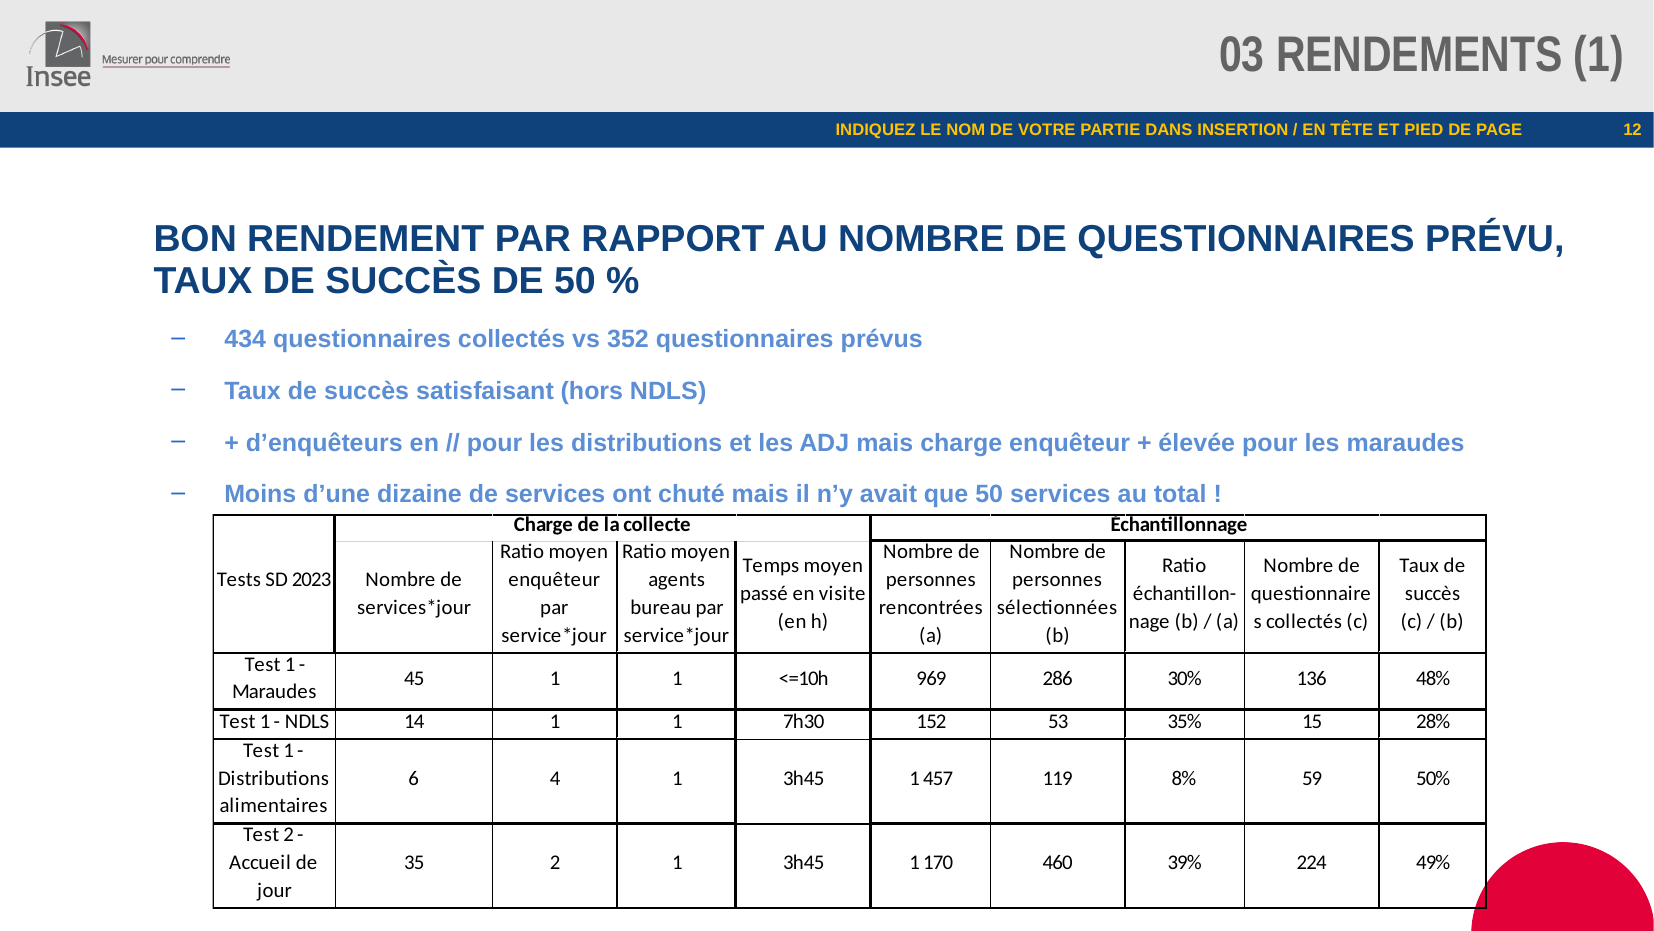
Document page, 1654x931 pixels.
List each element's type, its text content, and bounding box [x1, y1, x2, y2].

title 03 REndements (1) [265, 0, 1625, 107]
list Bon rendement par rapport au nombre de questionnaires prévu, taux de succès de 50 % 434 questionnaires collectés vs 352 questionnaires prévus Taux de succès satisfaisant (hors NDLS) + d’enquêteurs en // pour les distributions et les ADJ mais charge enquêteur + élevée pour les maraudes Moins d’une dizaine de services ont chuté mais il n’y avait que 50 services au total ! [82, 217, 1571, 861]
picture [23, 0, 230, 89]
picture [212, 514, 1654, 931]
